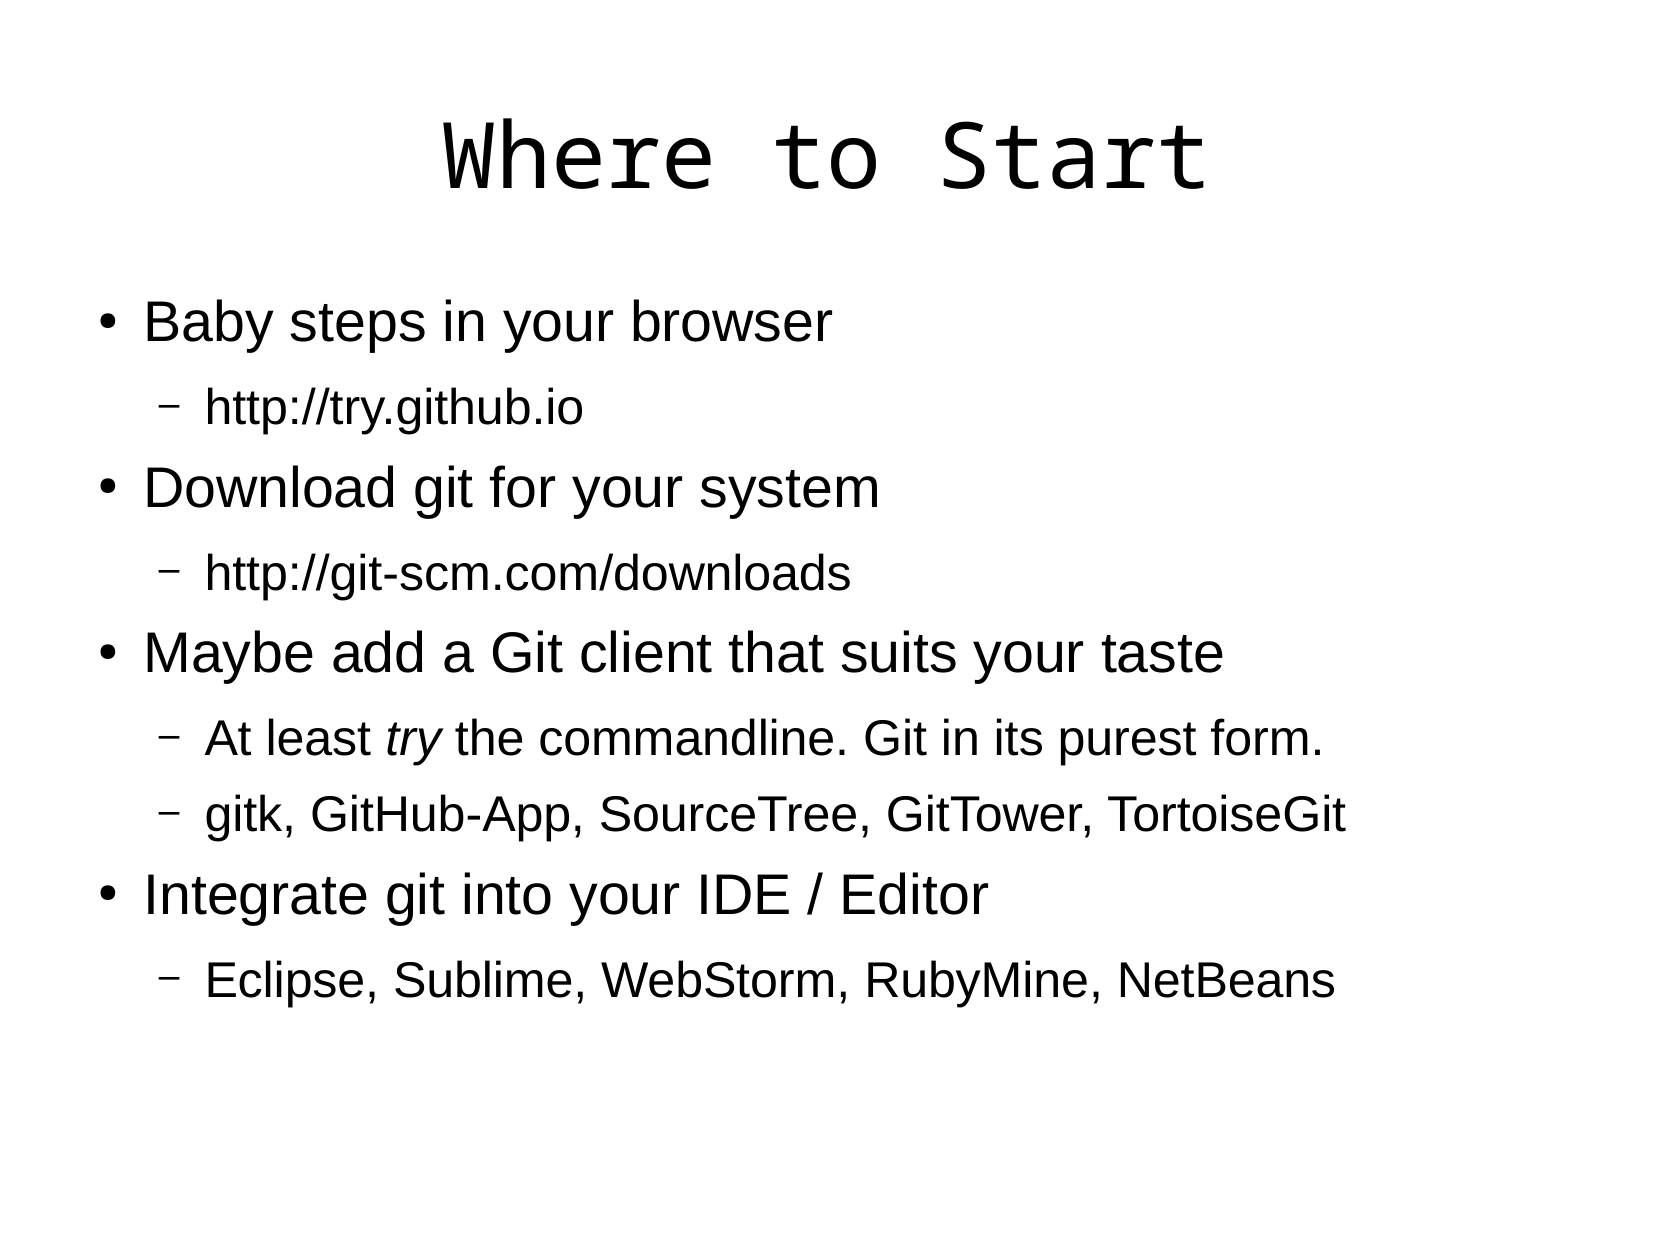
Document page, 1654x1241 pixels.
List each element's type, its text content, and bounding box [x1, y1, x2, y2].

list Baby steps in your browser http://try.github.io Download git for your system http://git-scm.com/downloads Maybe add a Git client that suits your taste At least try the commandline. Git in its purest form. gitk, GitHub-App, SourceTree, GitTower, TortoiseGit Integrate git into your IDE / Editor Eclipse, Sublime, WebStorm, RubyMine, NetBeans [82, 290, 1571, 1010]
title Where to Start [82, 49, 1571, 257]
